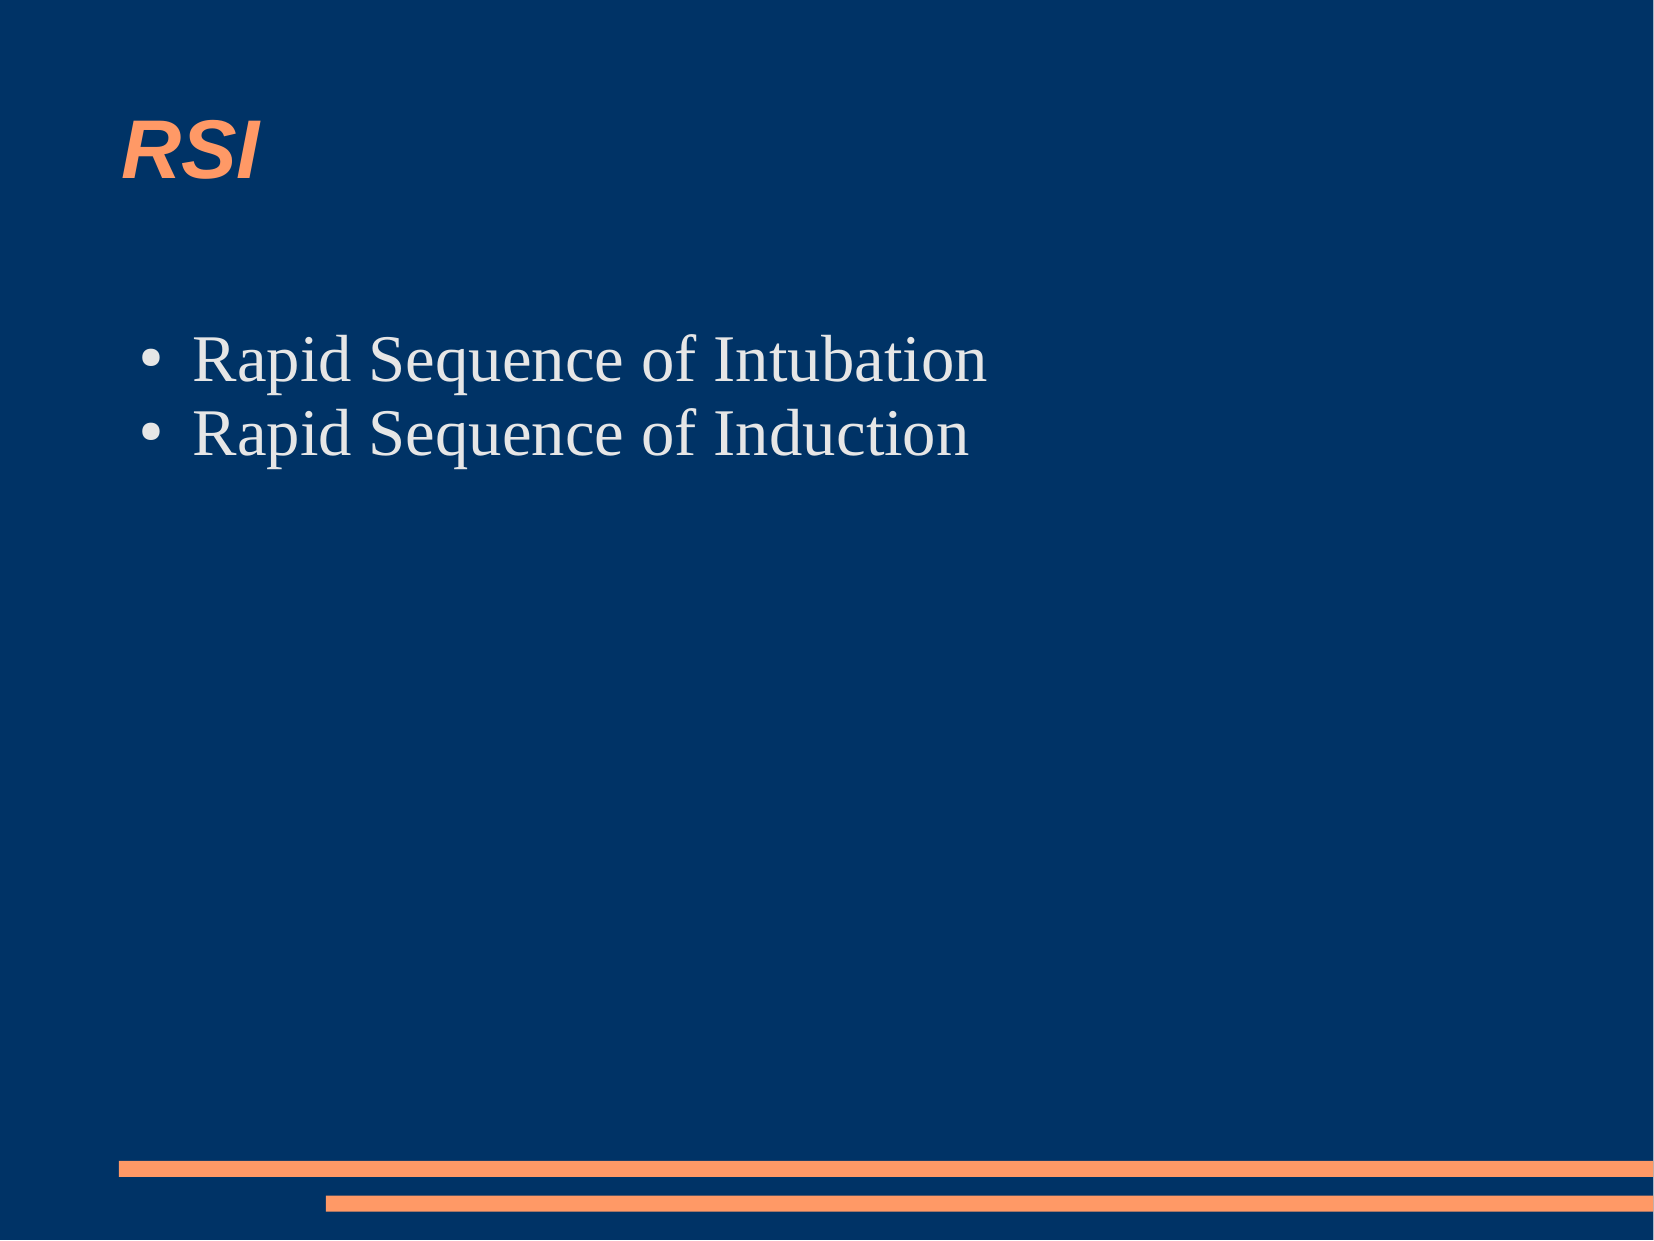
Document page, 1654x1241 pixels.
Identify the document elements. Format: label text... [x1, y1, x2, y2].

list Rapid Sequence of Intubation Rapid Sequence of Induction [121, 322, 1561, 1118]
title RSI [121, 53, 1534, 247]
